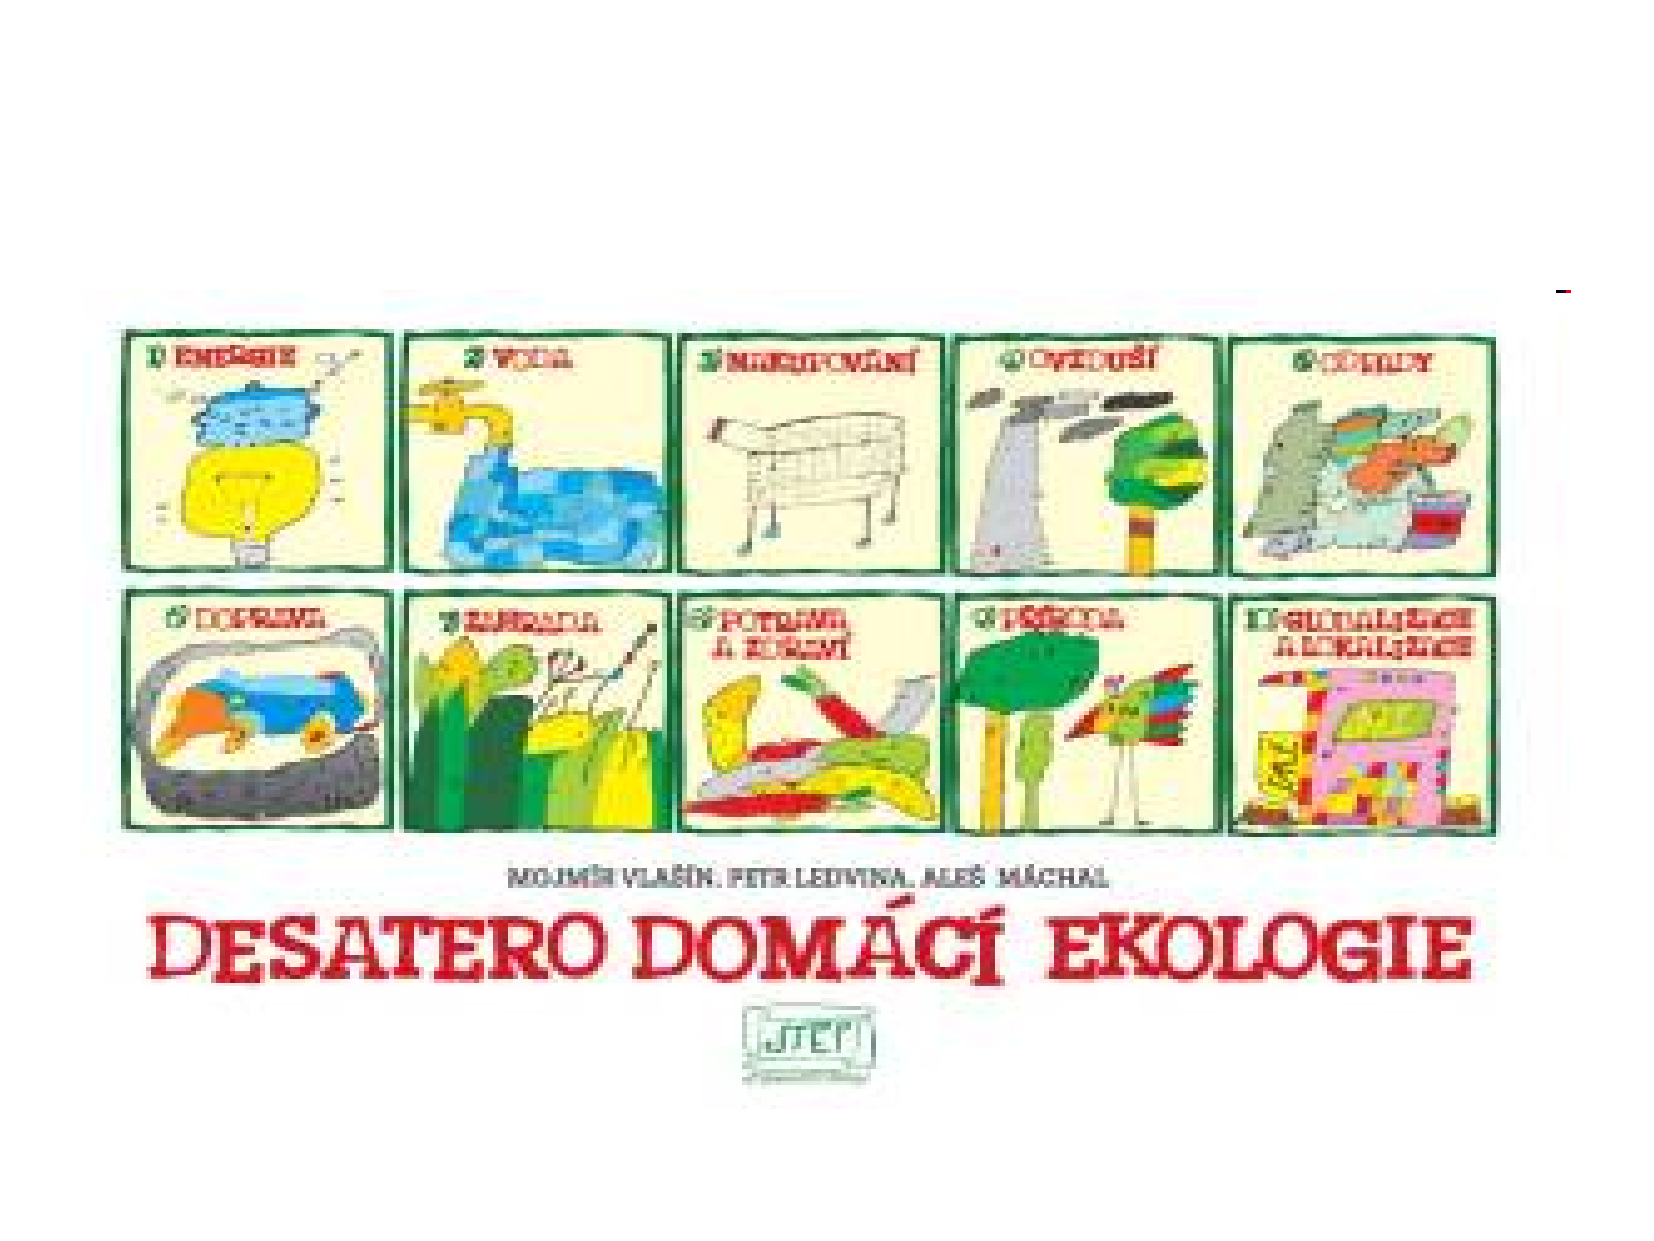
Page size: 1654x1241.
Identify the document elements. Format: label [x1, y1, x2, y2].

picture [82, 290, 1571, 1109]
